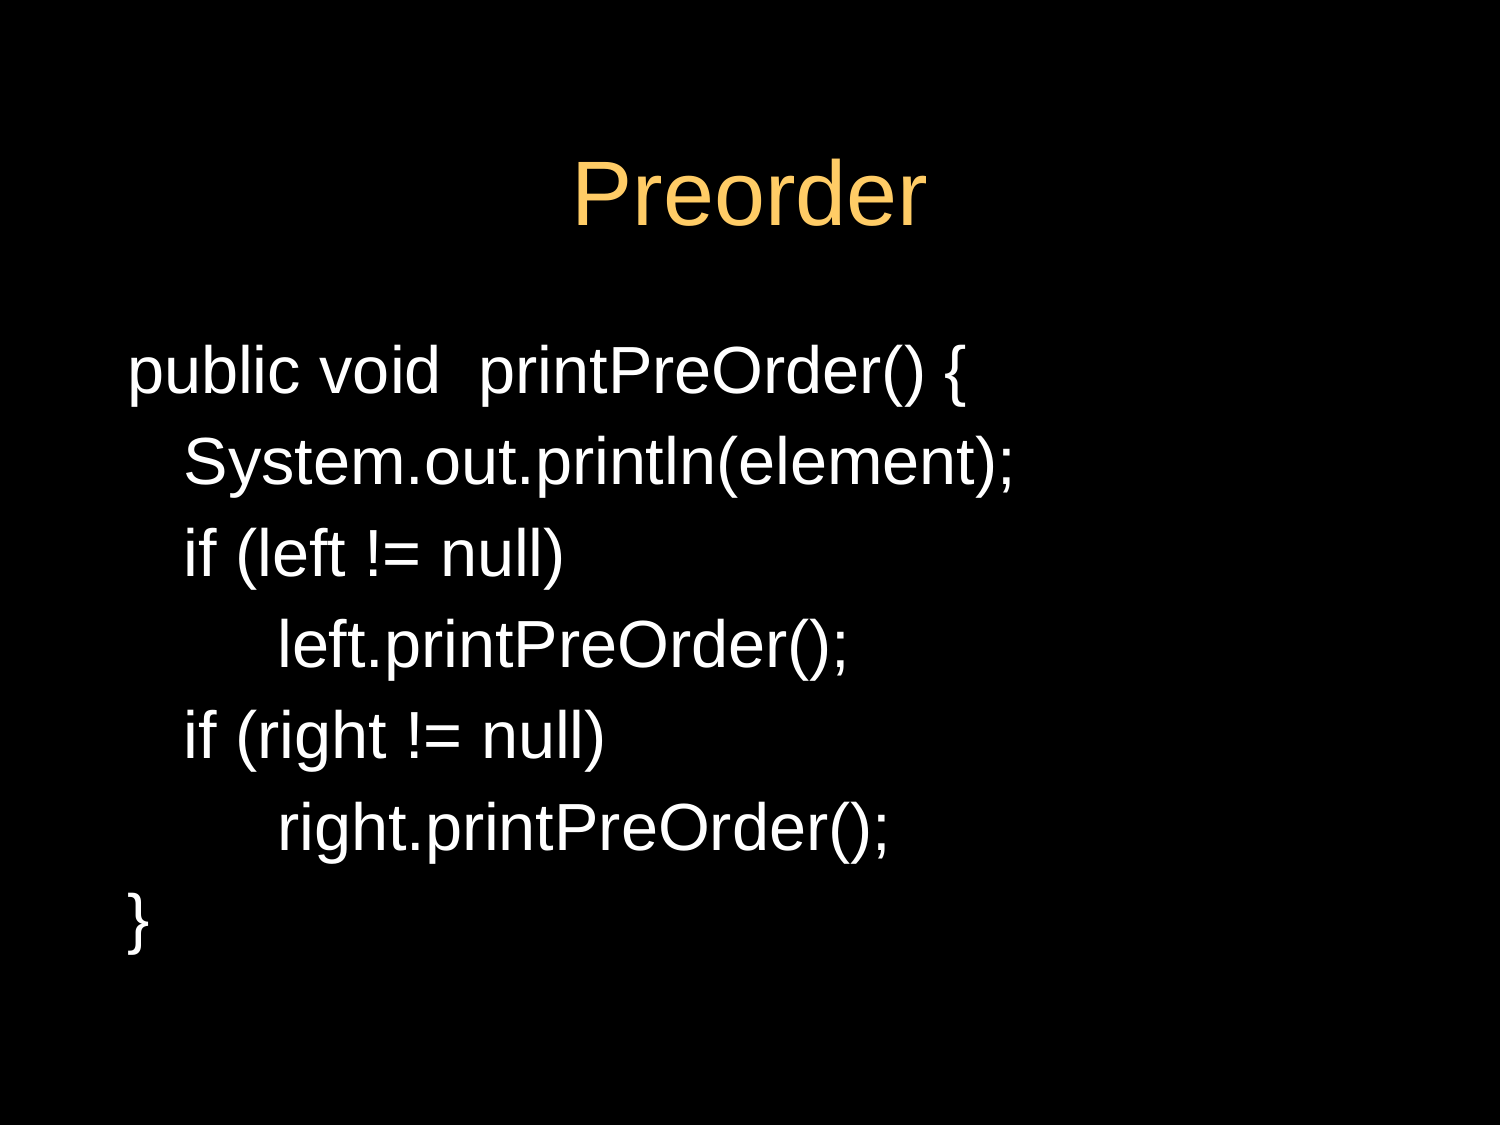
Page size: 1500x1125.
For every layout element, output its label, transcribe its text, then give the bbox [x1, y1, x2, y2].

list public void printPreOrder() { System.out.println(element); if (left != null) left.printPreOrder(); if (right != null) right.printPreOrder(); } [112, 324, 1388, 1001]
title Preorder [112, 99, 1388, 288]
